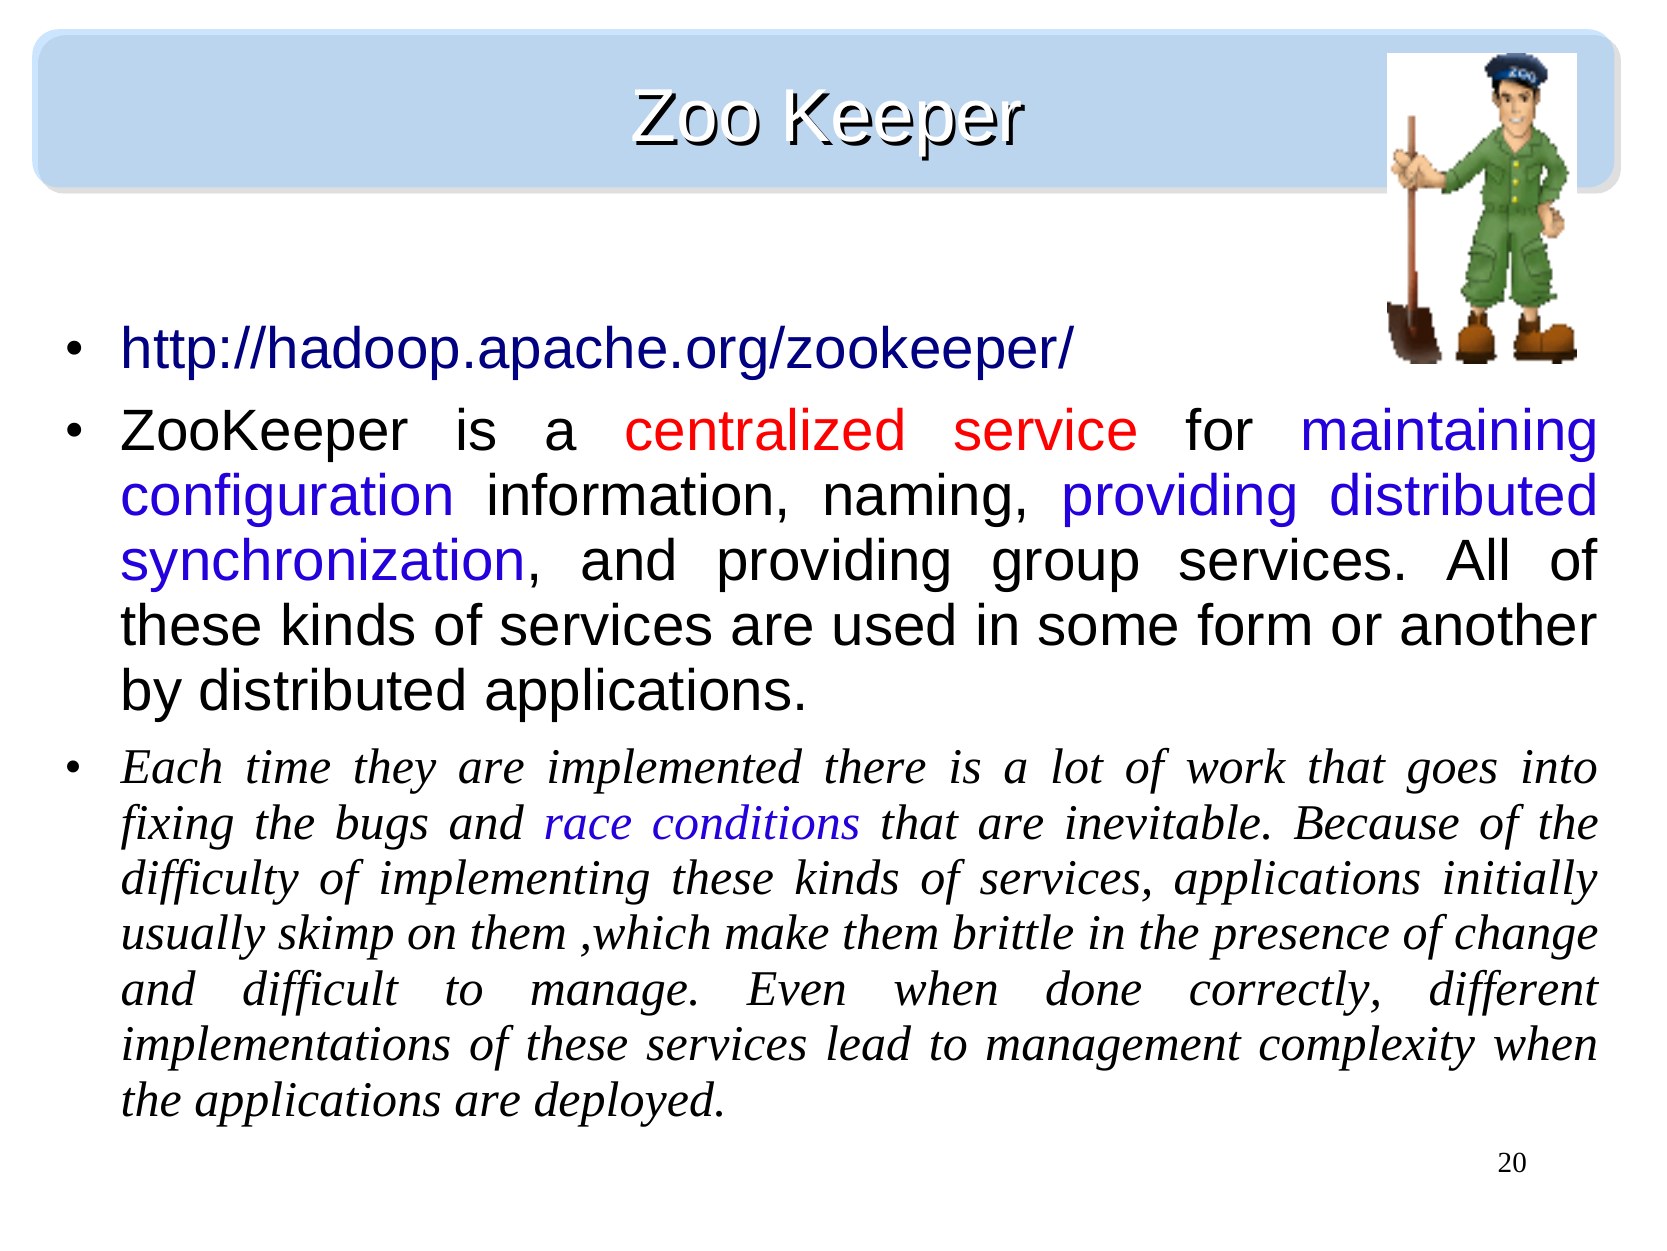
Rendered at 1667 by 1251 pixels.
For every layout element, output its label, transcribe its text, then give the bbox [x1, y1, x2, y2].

text_box [32, 29, 123, 188]
list http://hadoop.apache.org/zookeeper/ ZooKeeper is a centralized service for maintaining configuration information, naming, providing distributed synchronization, and providing group services. All of these kinds of services are used in some form or another by distributed applications. Each time they are implemented there is a lot of work that goes into fixing the bugs and race conditions that are inevitable. Because of the difficulty of implementing these kinds of services, applications initially usually skimp on them ,which make them brittle in the presence of change and difficult to manage. Even when done correctly, different implementations of these services lead to management complexity when the applications are deployed. [64, 234, 1600, 1128]
picture [1387, 53, 1577, 364]
text_box [1530, 29, 1615, 188]
title Zoo Keeper [123, 20, 1530, 211]
